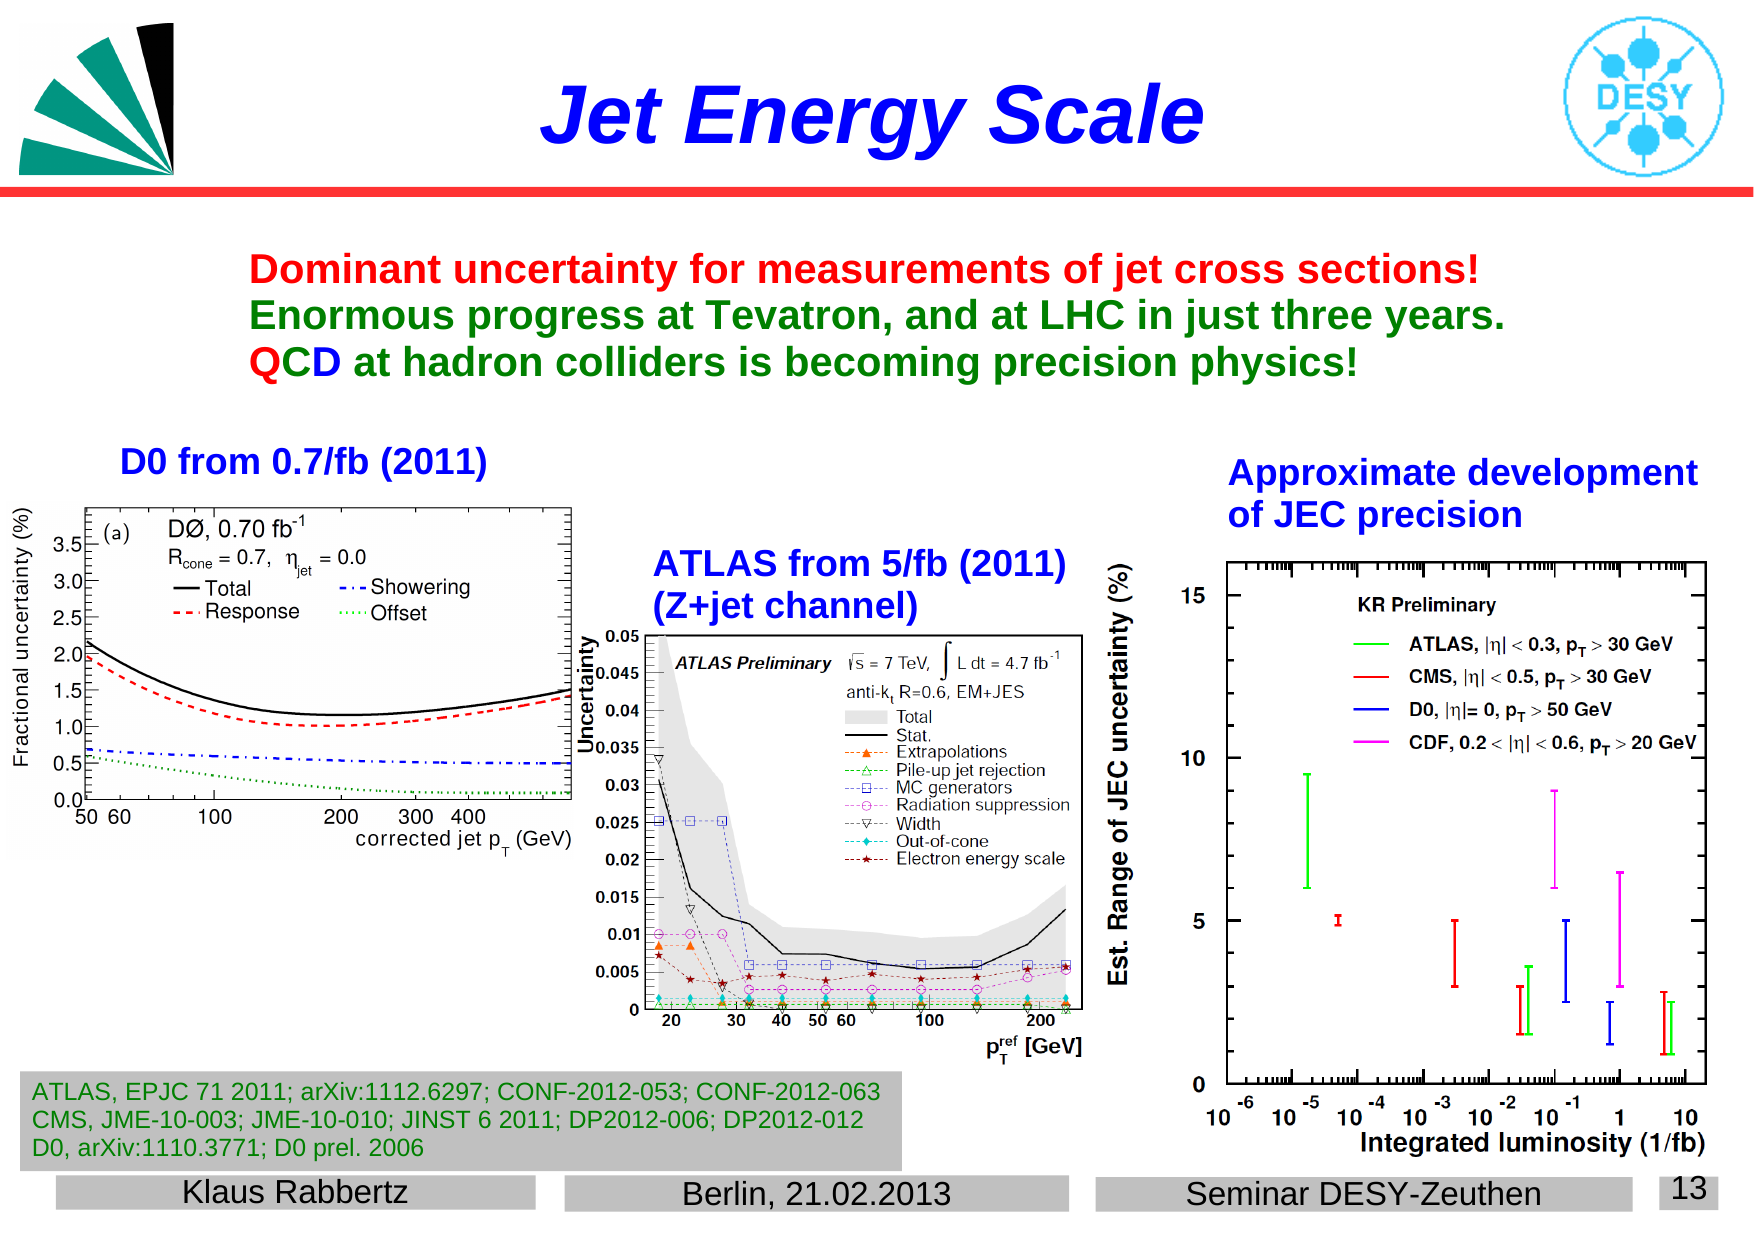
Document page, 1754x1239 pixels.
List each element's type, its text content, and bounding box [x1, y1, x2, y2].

picture [19, 23, 174, 177]
picture [6, 501, 1093, 1071]
text_box ATLAS from 5/fb (2011) (Z+jet channel) [640, 536, 1078, 626]
text_box Dominant uncertainty for measurements of jet cross sections! Enormous progress at Tevatron, and at LHC in just three years. QCD at hadron colliders is becoming precision physics! [237, 239, 1517, 391]
picture [1097, 544, 1727, 1163]
text_box Approximate development of JEC precision [1215, 445, 1709, 542]
picture [1559, 12, 1729, 182]
text_box D0 from 0.7/fb (2011) [108, 434, 501, 489]
text_box ATLAS, EPJC 71 2011; arXiv:1112.6297; CONF-2012-053; CONF-2012-063 CMS, JME-10-003; JME-10-010; JINST 6 2011; DP2012-006; DP2012-012 D0, arXiv:1110.3771; D0 prel. 2006 [20, 1071, 902, 1172]
title Jet Energy Scale [220, 22, 1525, 207]
